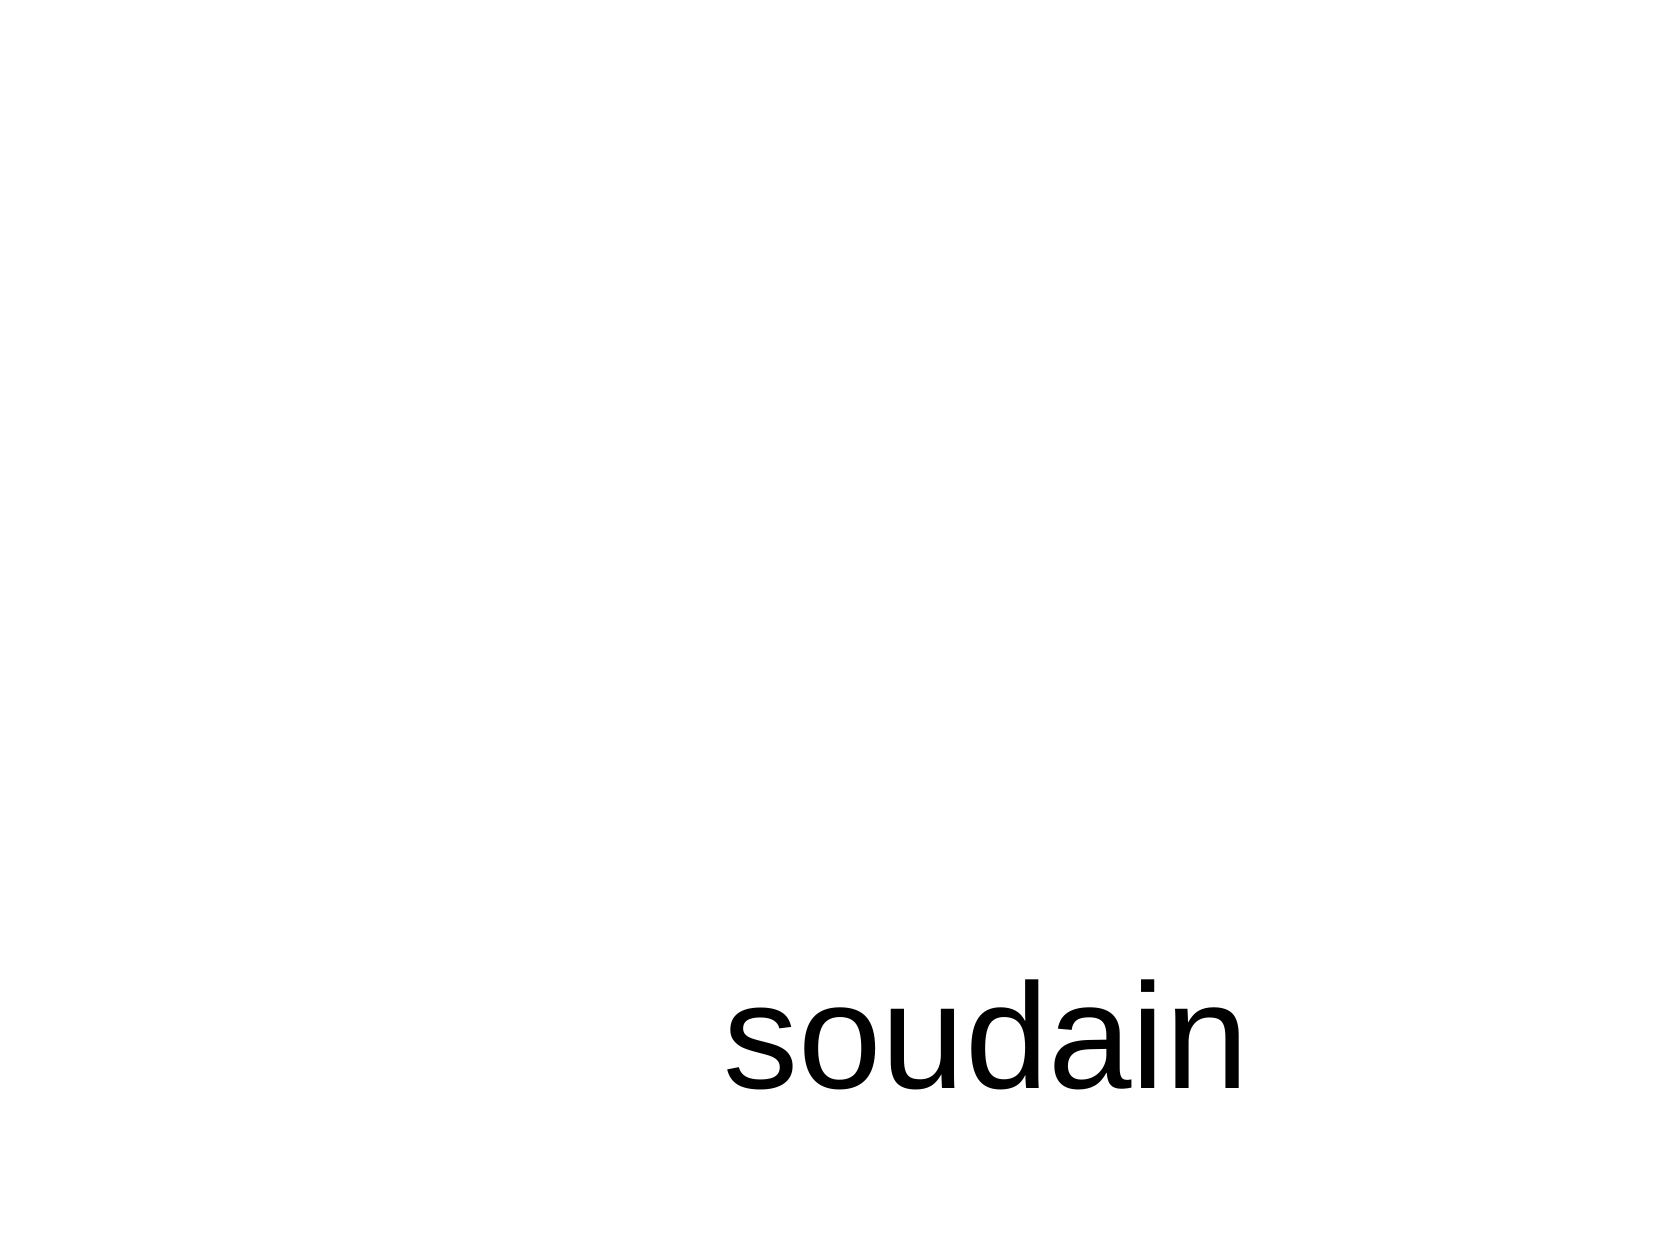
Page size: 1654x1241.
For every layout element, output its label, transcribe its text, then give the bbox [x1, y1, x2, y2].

text_box soudain [708, 944, 1536, 1128]
